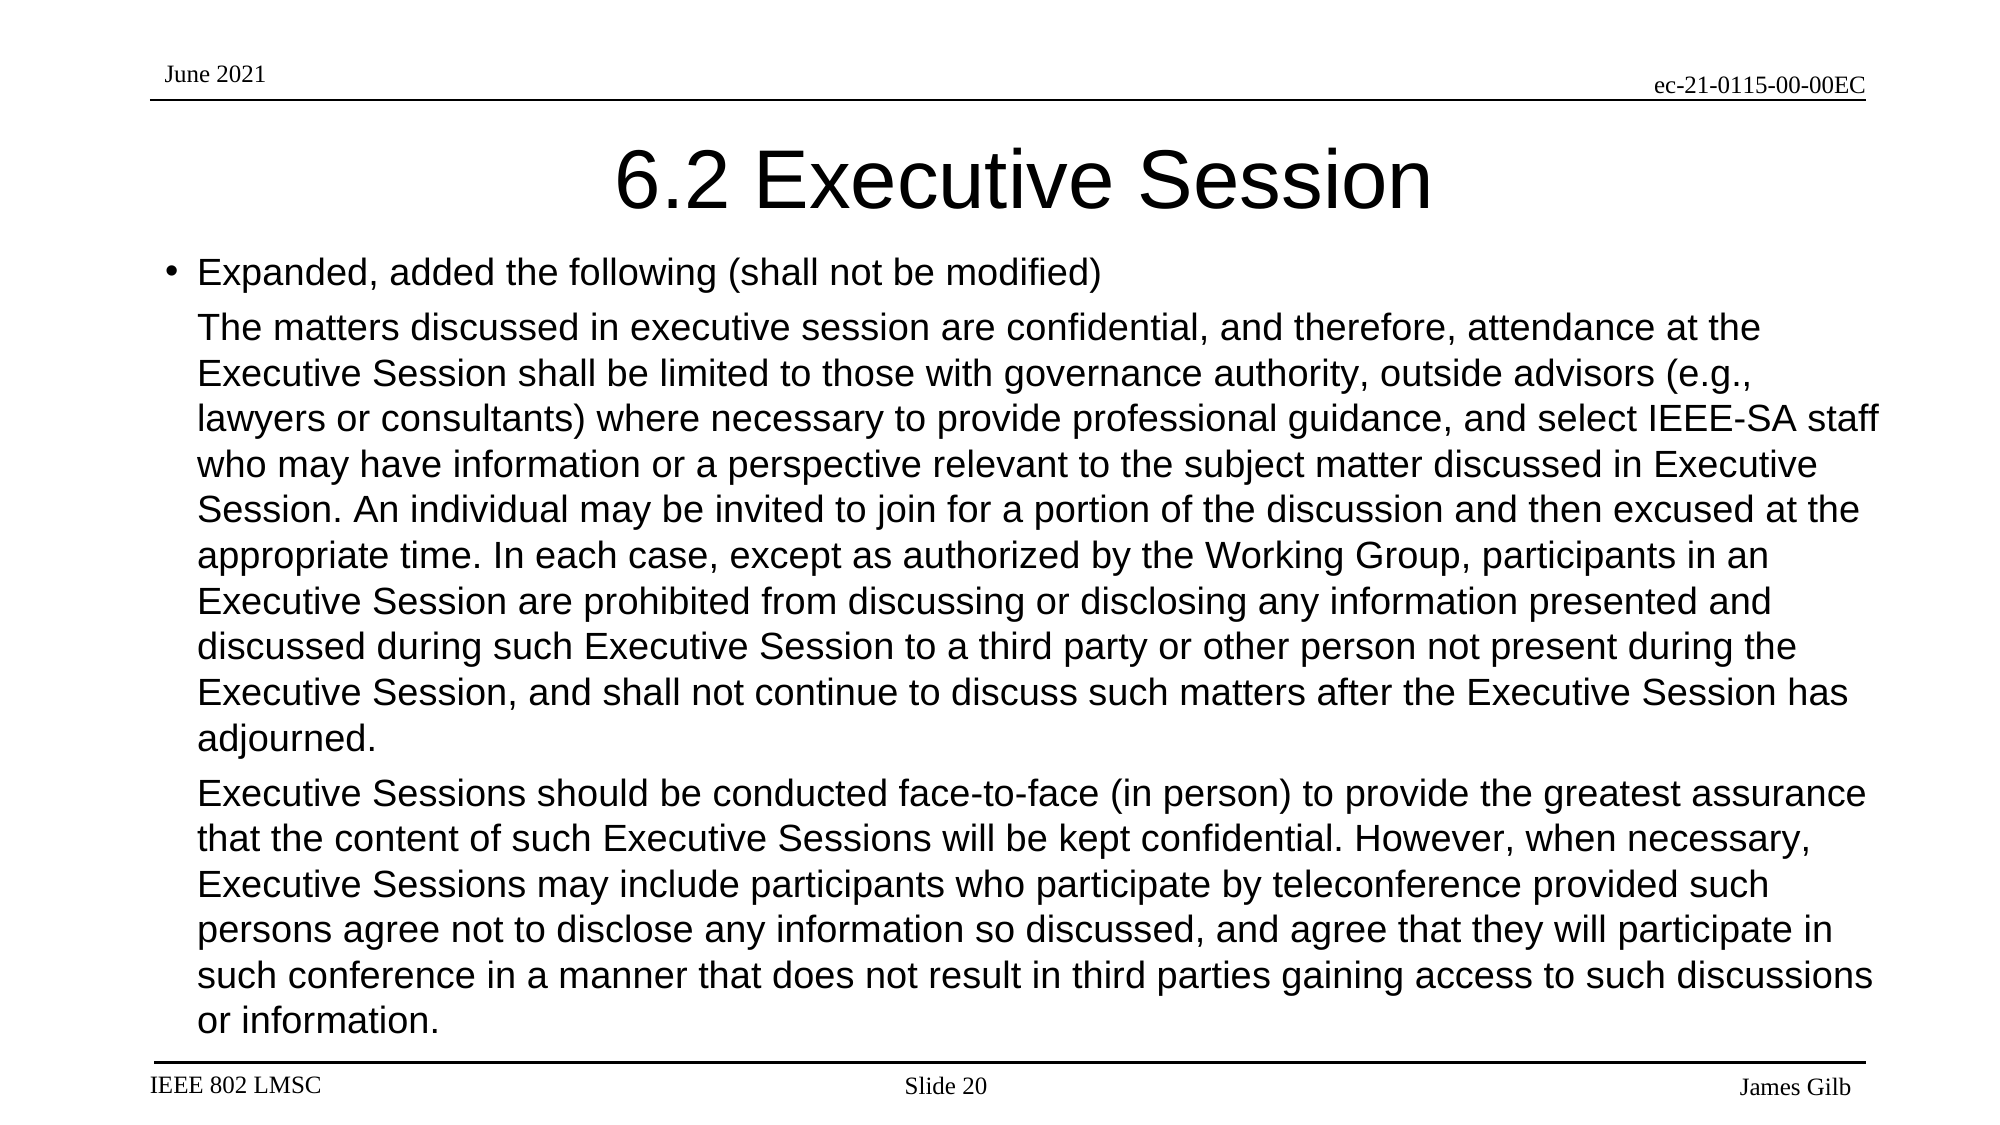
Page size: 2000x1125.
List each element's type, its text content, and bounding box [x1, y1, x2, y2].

title 6.2 Executive Session [149, 112, 1900, 238]
list Expanded, added the following (shall not be modified) The matters discussed in executive session are confidential, and therefore, attendance at the Executive Session shall be limited to those with governance authority, outside advisors (e.g., lawyers or consultants) where necessary to provide professional guidance, and select IEEE-SA staff who may have information or a perspective relevant to the subject matter discussed in Executive Session. An individual may be invited to join for a portion of the discussion and then excused at the appropriate time. In each case, except as authorized by the Working Group, participants in an Executive Session are prohibited from discussing or disclosing any information presented and discussed during such Executive Session to a third party or other person not present during the Executive Session, and shall not continue to discuss such matters after the Executive Session has adjourned. Executive Sessions should be conducted face-to-face (in person) to provide the greatest assurance that the content of such Executive Sessions will be kept confidential. However, when necessary, Executive Sessions may include participants who participate by teleconference provided such persons agree not to disclose any information so discussed, and agree that they will participate in such conference in a manner that does not result in third parties gaining access to such discussions or information. [149, 239, 1900, 1051]
